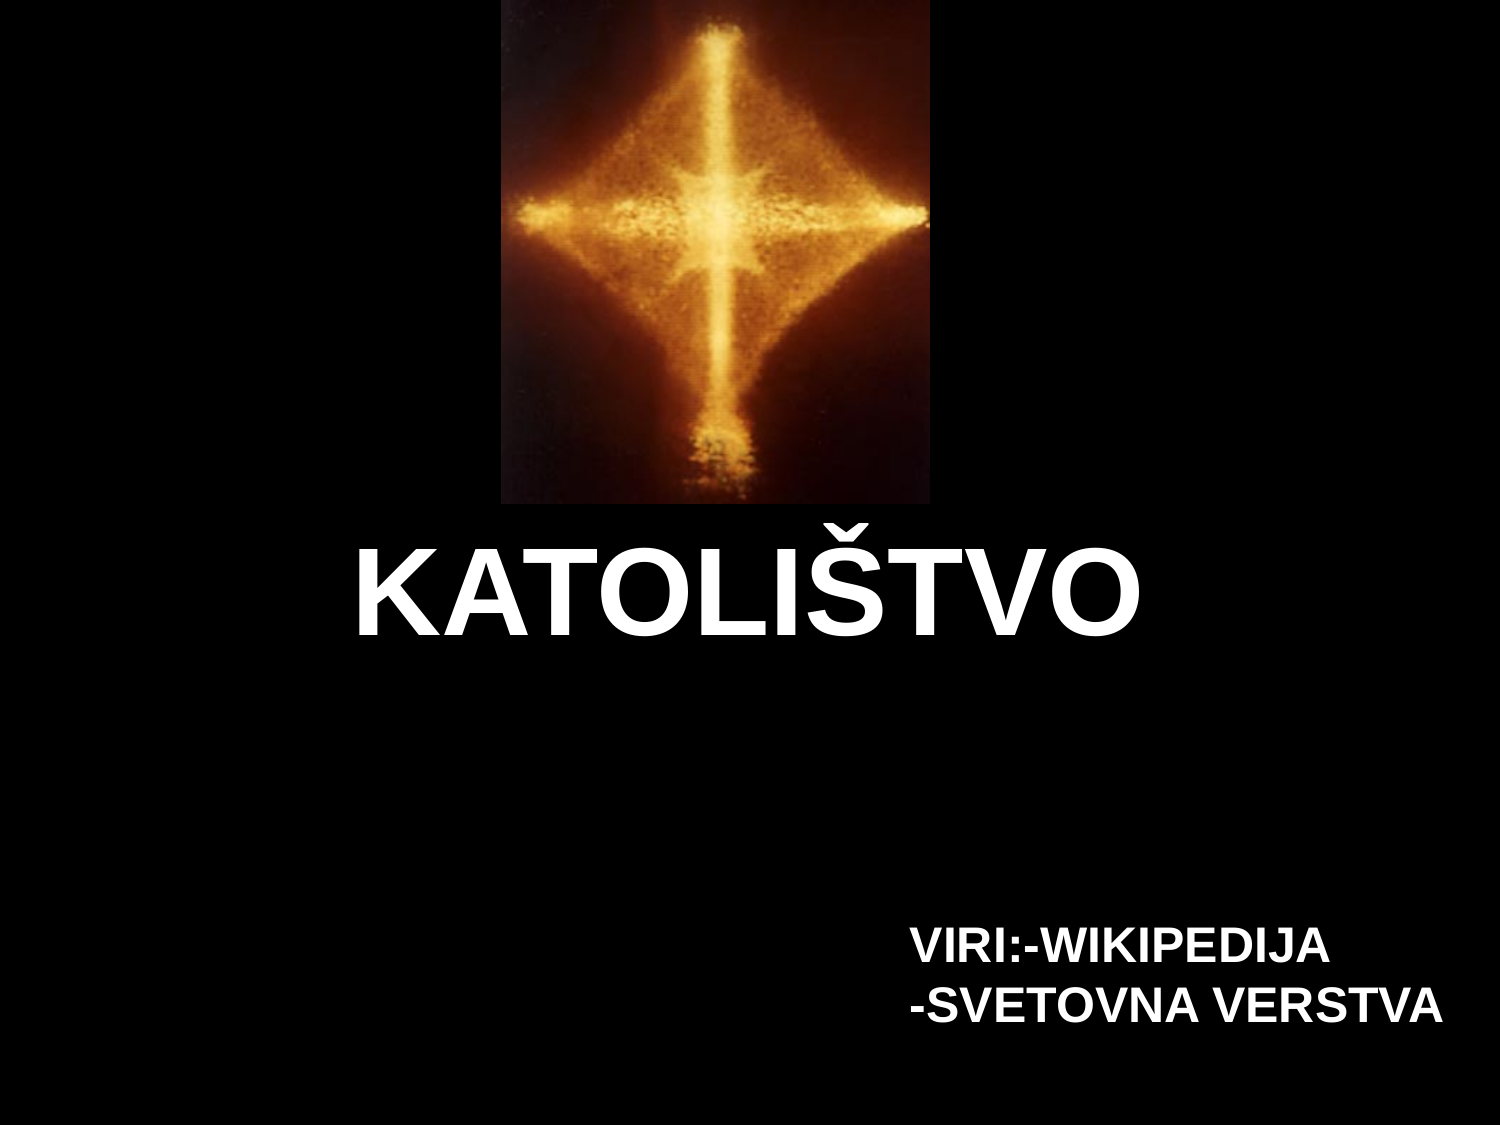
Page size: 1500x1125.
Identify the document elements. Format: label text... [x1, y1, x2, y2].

text_box KATOLIŠTVO [336, 503, 1235, 669]
picture [501, 0, 930, 504]
text_box VIRI:-WIKIPEDIJA -SVETOVNA VERSTVA [895, 904, 1460, 1040]
